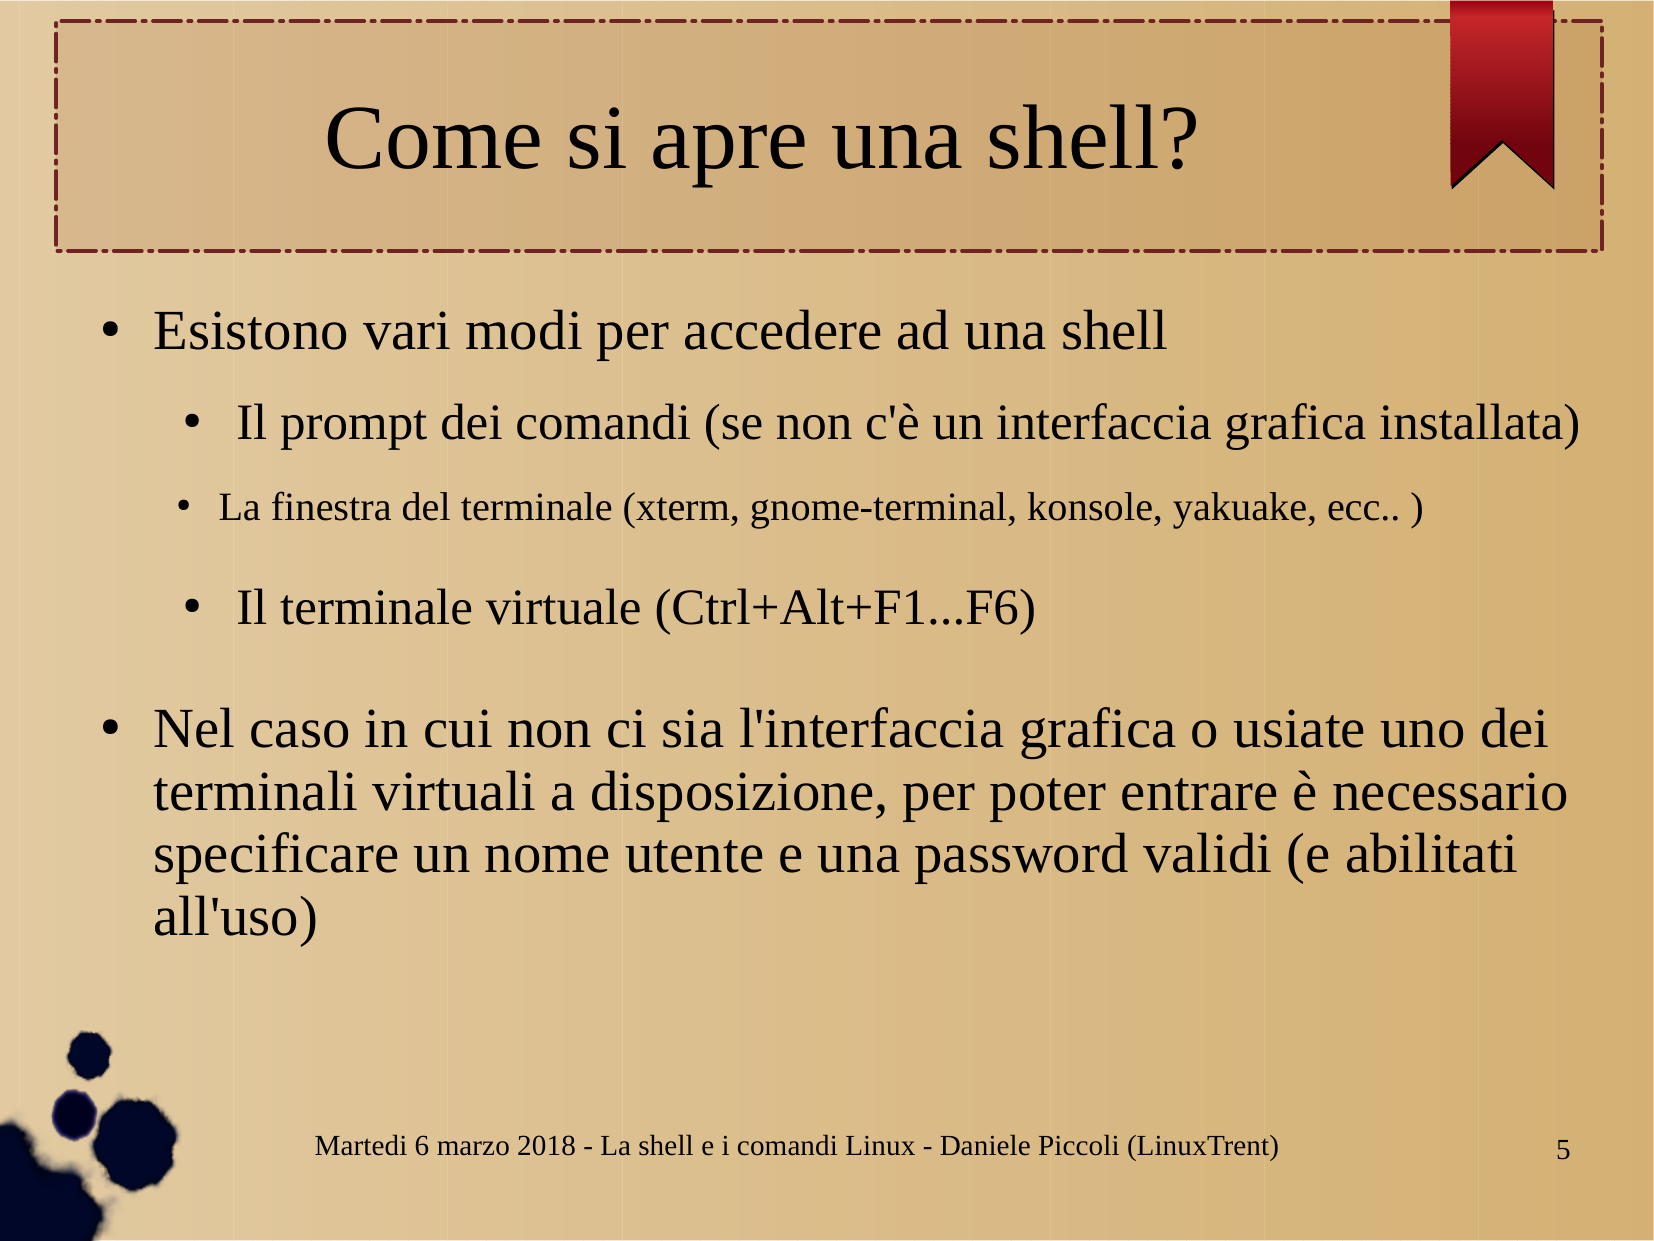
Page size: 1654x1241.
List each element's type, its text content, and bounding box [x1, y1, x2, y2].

list La finestra del terminale (xterm, gnome-terminal, konsole, yakuake, ecc.. ) [162, 484, 1607, 556]
list Il terminale virtuale (Ctrl+Alt+F1...F6) [165, 578, 1477, 650]
list Esistono vari modi per accedere ad una shell [82, 299, 1571, 367]
list Il prompt dei comandi (se non c'è un interfaccia grafica installata) [165, 393, 1607, 461]
title Come si apre una shell? [82, 47, 1412, 229]
list Nel caso in cui non ci sia l'interfaccia grafica o usiate uno dei terminali virtuali a disposizione, per poter entrare è necessario specificare un nome utente e una password validi (e abilitati all'uso) [82, 696, 1583, 969]
